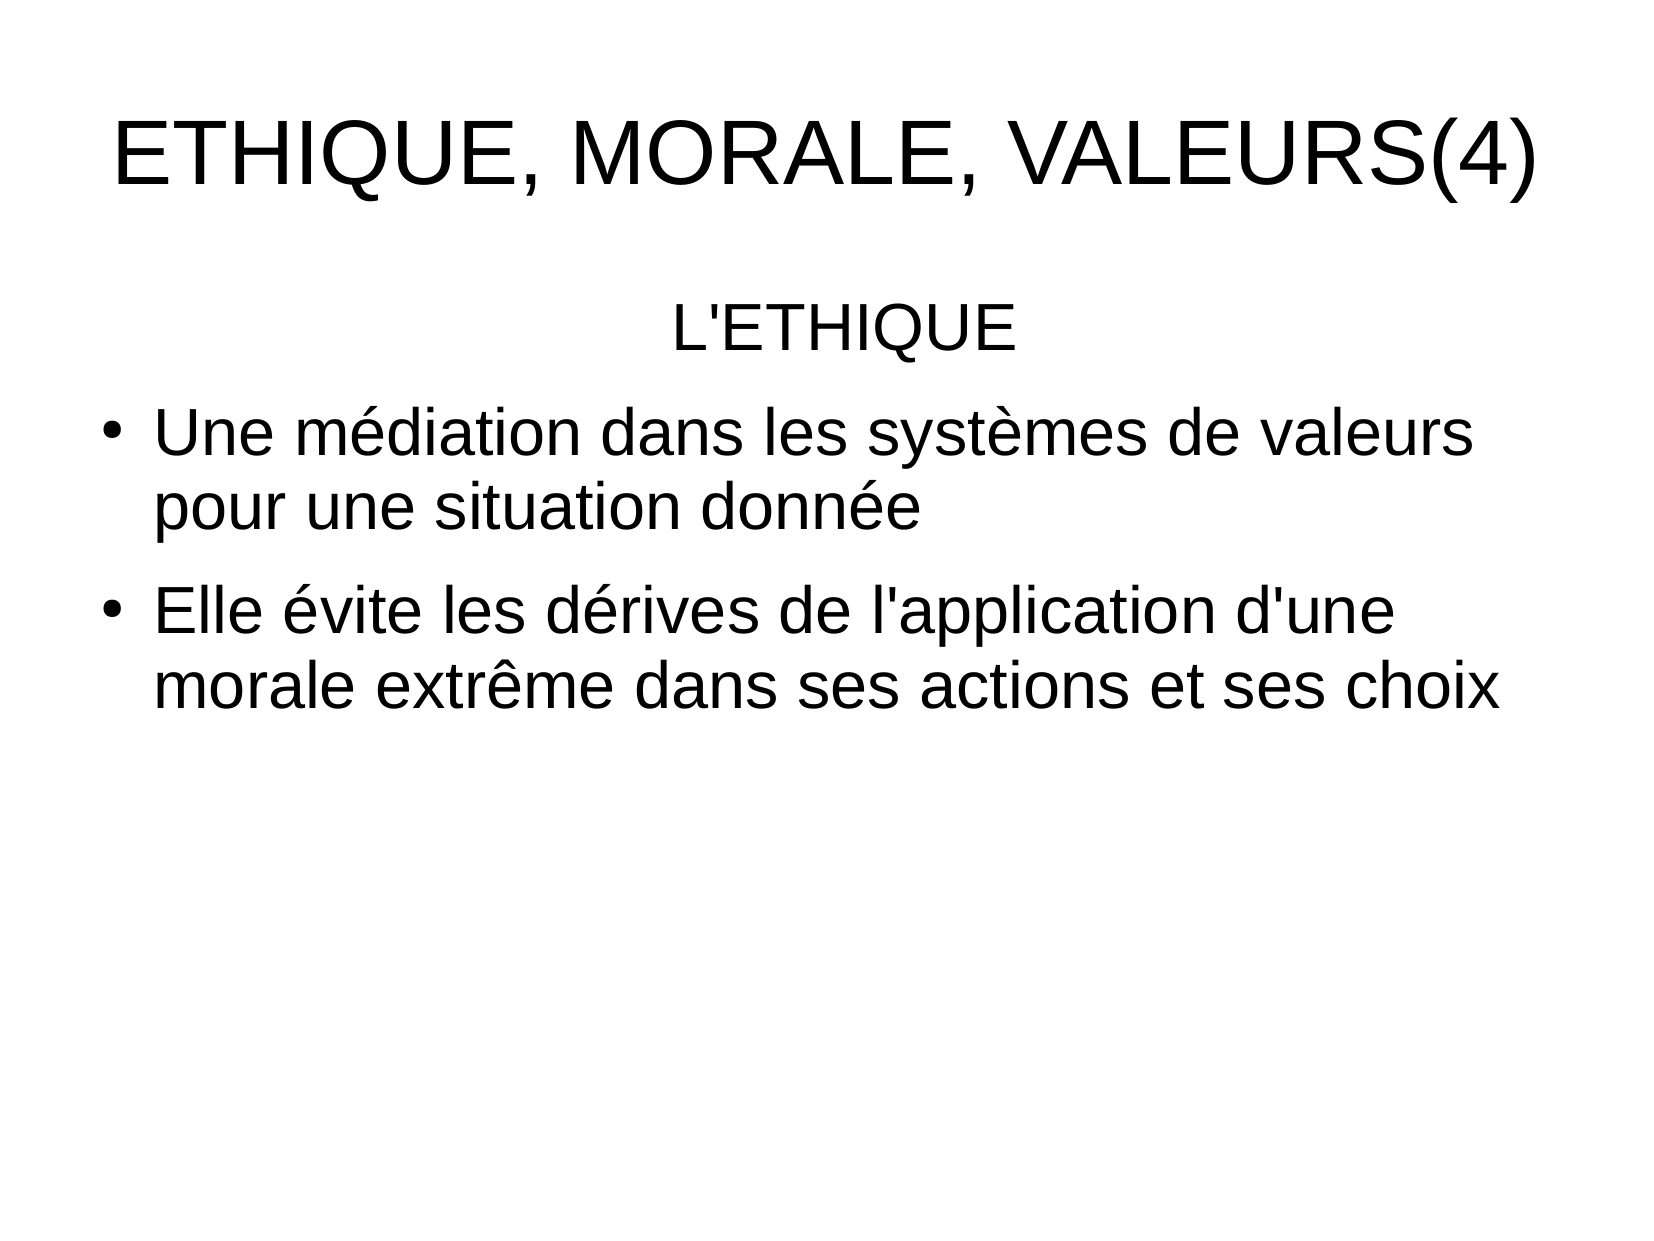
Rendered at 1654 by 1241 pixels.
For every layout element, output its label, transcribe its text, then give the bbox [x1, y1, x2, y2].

list L'ETHIQUE Une médiation dans les systèmes de valeurs pour une situation donnée Elle évite les dérives de l'application d'une morale extrême dans ses actions et ses choix [82, 290, 1571, 1109]
title ETHIQUE, MORALE, VALEURS(4) [82, 49, 1571, 257]
